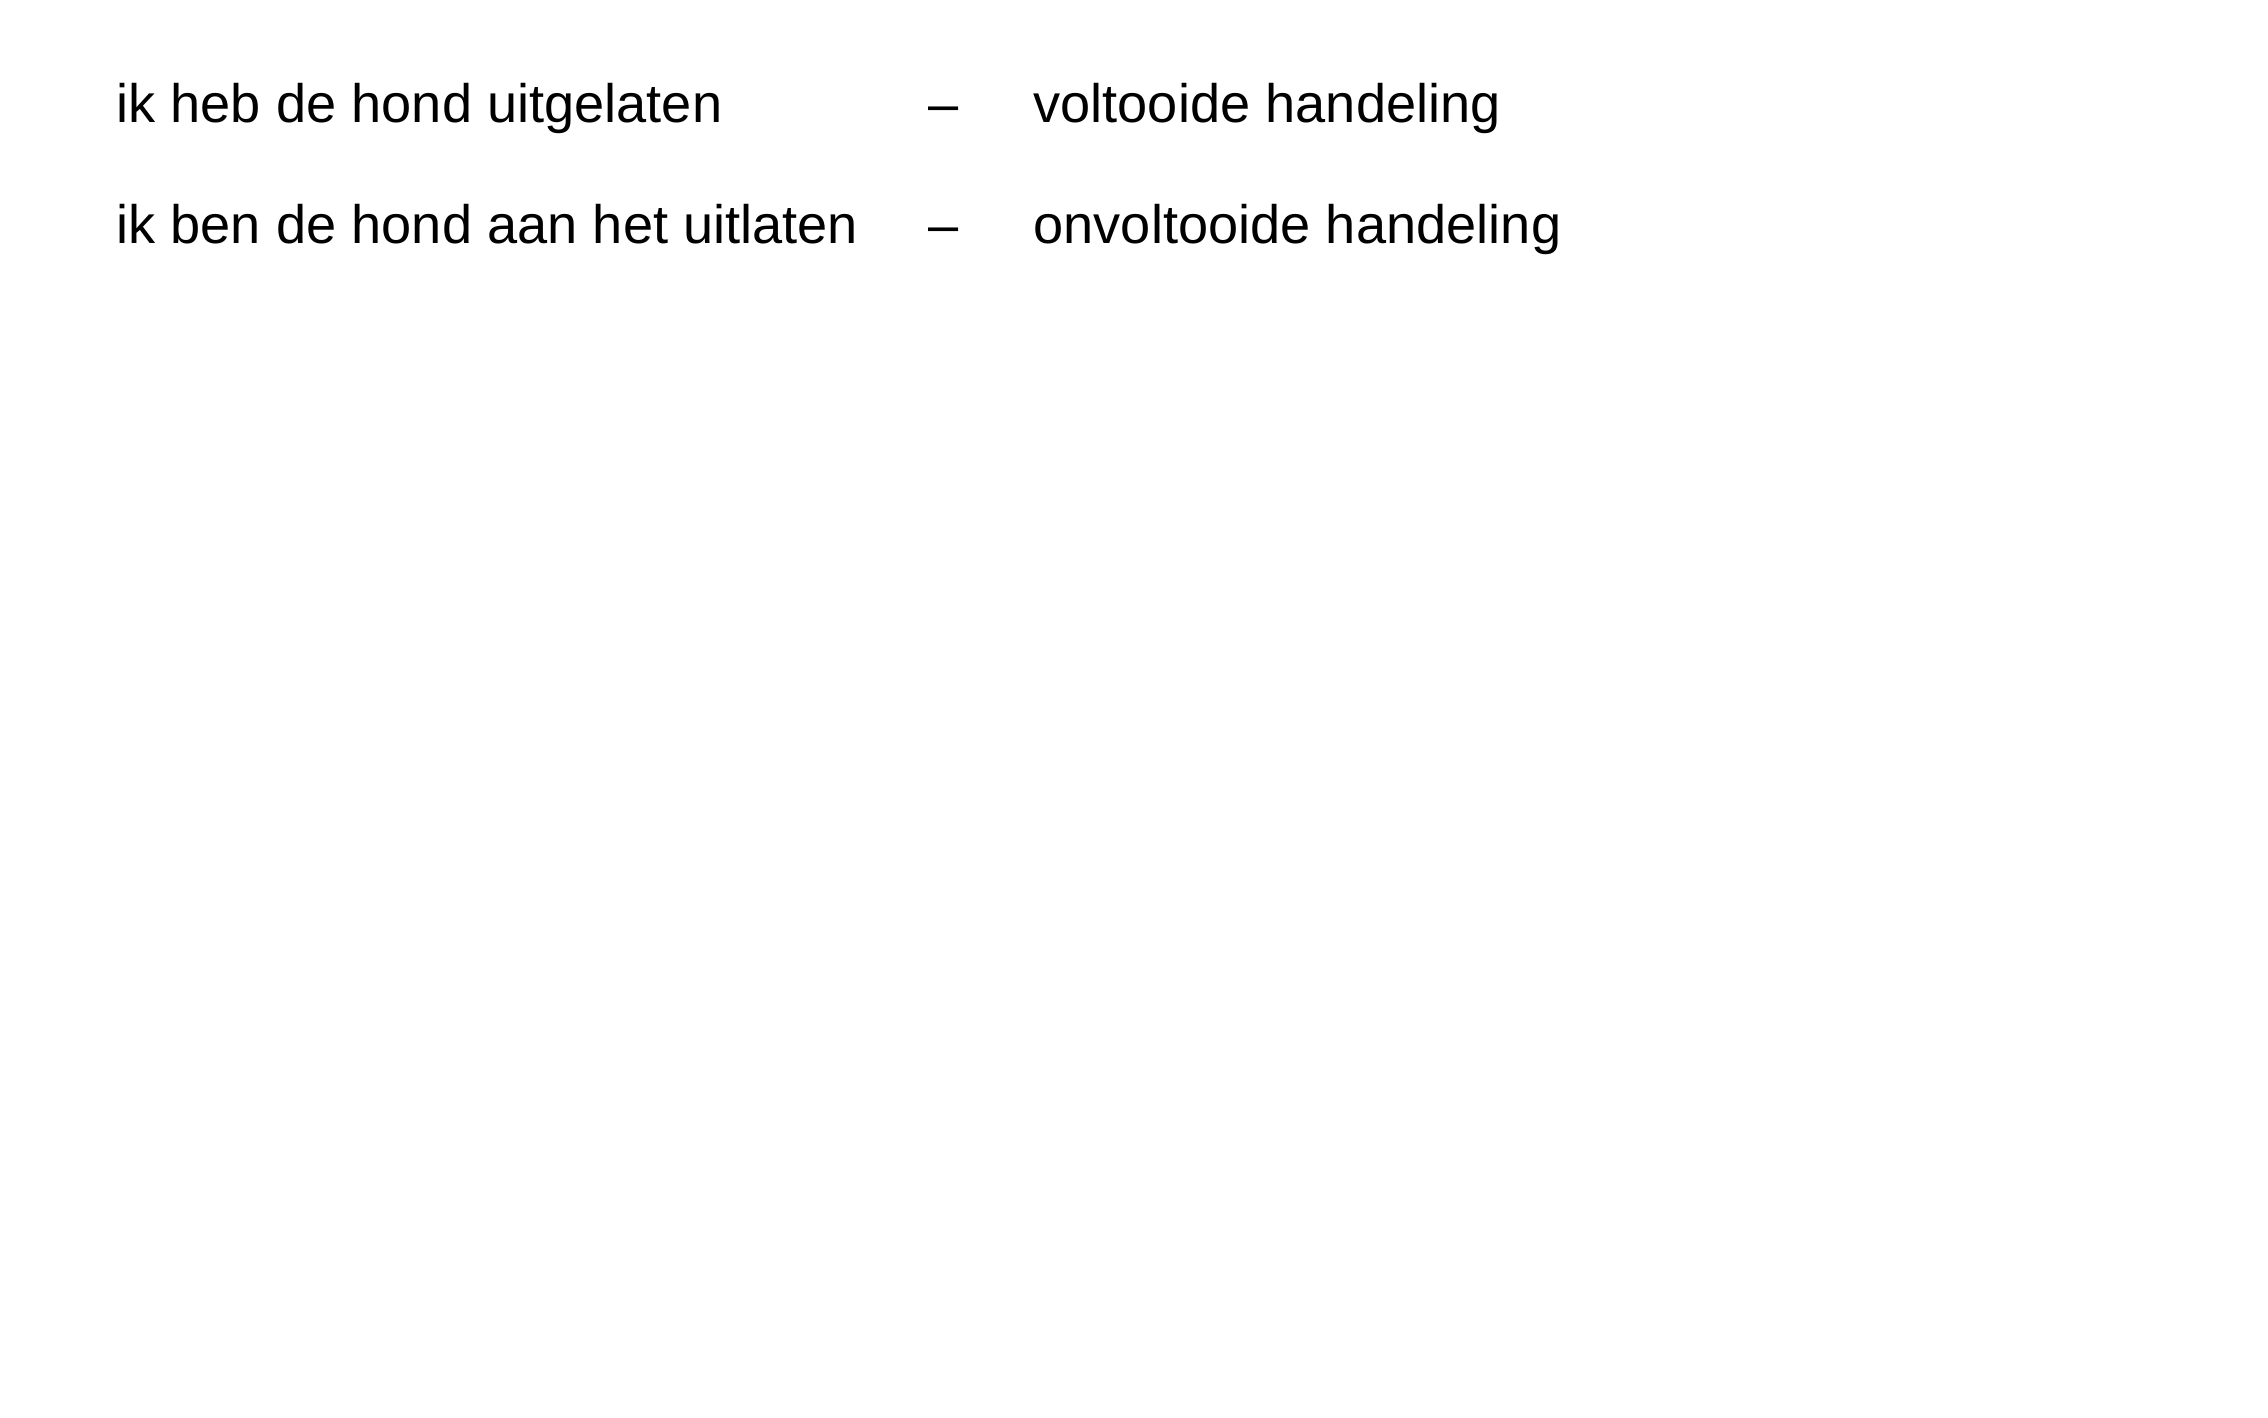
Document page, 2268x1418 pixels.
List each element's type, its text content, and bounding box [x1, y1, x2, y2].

text_box ik heb de hond uitgelaten – voltooide handeling ik ben de hond aan het uitlaten – onvoltooide handeling [101, 65, 2132, 438]
